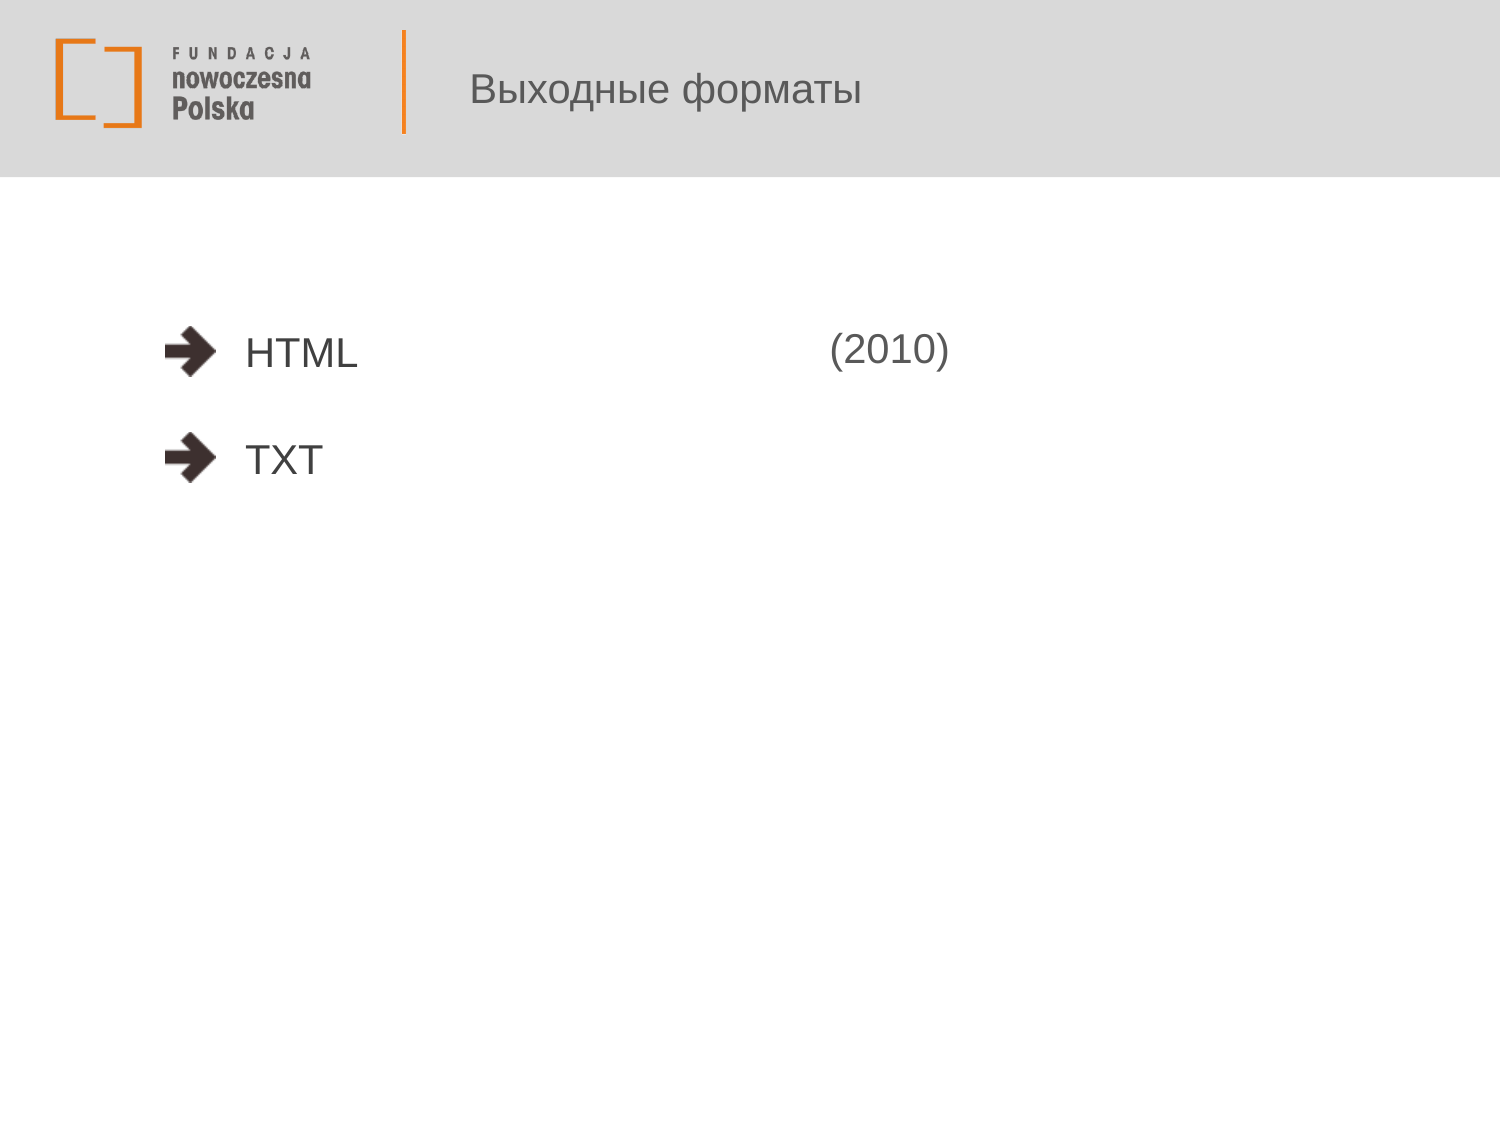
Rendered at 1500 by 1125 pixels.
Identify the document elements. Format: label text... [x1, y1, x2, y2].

text_box HTML [230, 318, 1365, 384]
text_box Выходные форматы [454, 54, 1406, 120]
text_box [0, 0, 1500, 178]
picture [53, 30, 313, 140]
text_box TXT [230, 425, 1365, 491]
text_box (2010) [803, 318, 1217, 381]
picture [165, 432, 216, 483]
picture [395, 30, 422, 145]
picture [165, 326, 216, 377]
